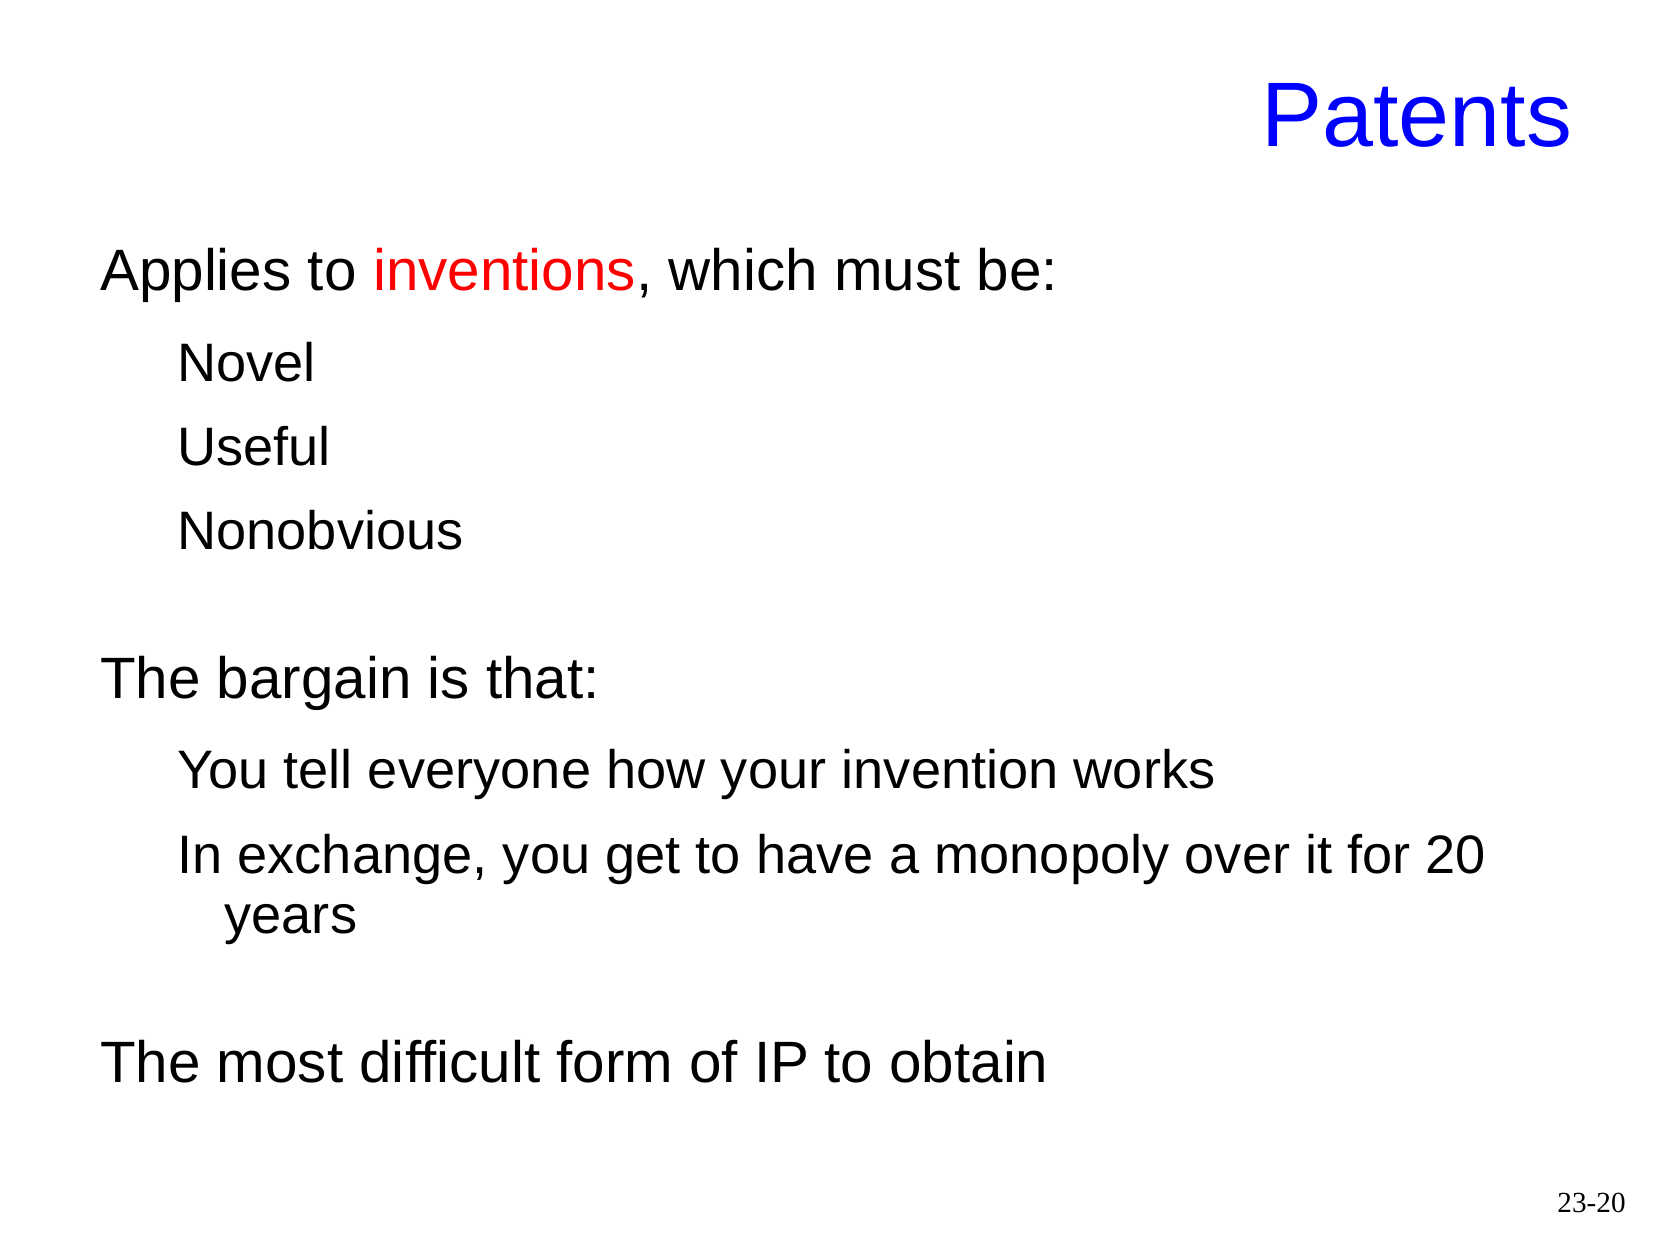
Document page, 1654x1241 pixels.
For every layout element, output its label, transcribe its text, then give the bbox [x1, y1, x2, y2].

list Applies to inventions, which must be: Novel Useful Nonobvious The bargain is that: You tell everyone how your invention works In exchange, you get to have a monopoly over it for 20 years The most difficult form of IP to obtain [82, 237, 1571, 1156]
title Patents [84, 18, 1573, 211]
